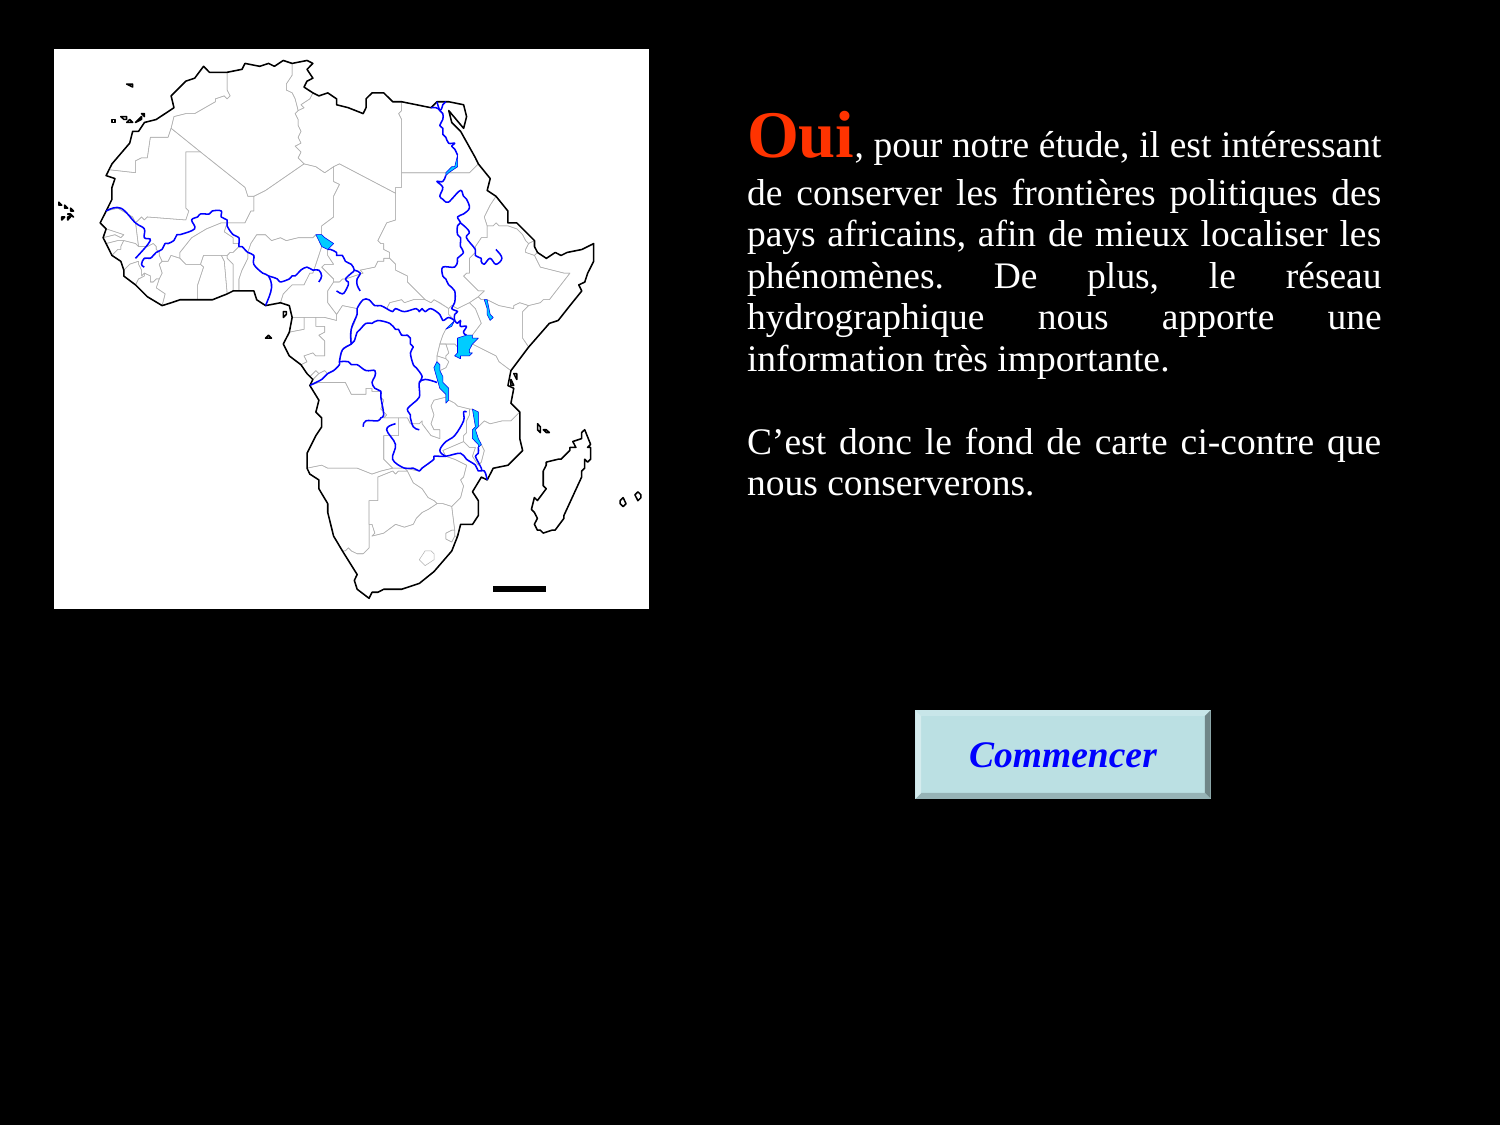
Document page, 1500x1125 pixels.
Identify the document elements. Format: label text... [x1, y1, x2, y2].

text_box Commencer [922, 716, 1204, 792]
text_box Oui, pour notre étude, il est intéressant de conserver les frontières politiques des pays africains, afin de mieux localiser les phénomènes. De plus, le réseau hydrographique nous apporte une information très importante. C’est donc le fond de carte ci-contre que nous conserverons. [732, 90, 1398, 512]
text_box [53, 48, 650, 610]
